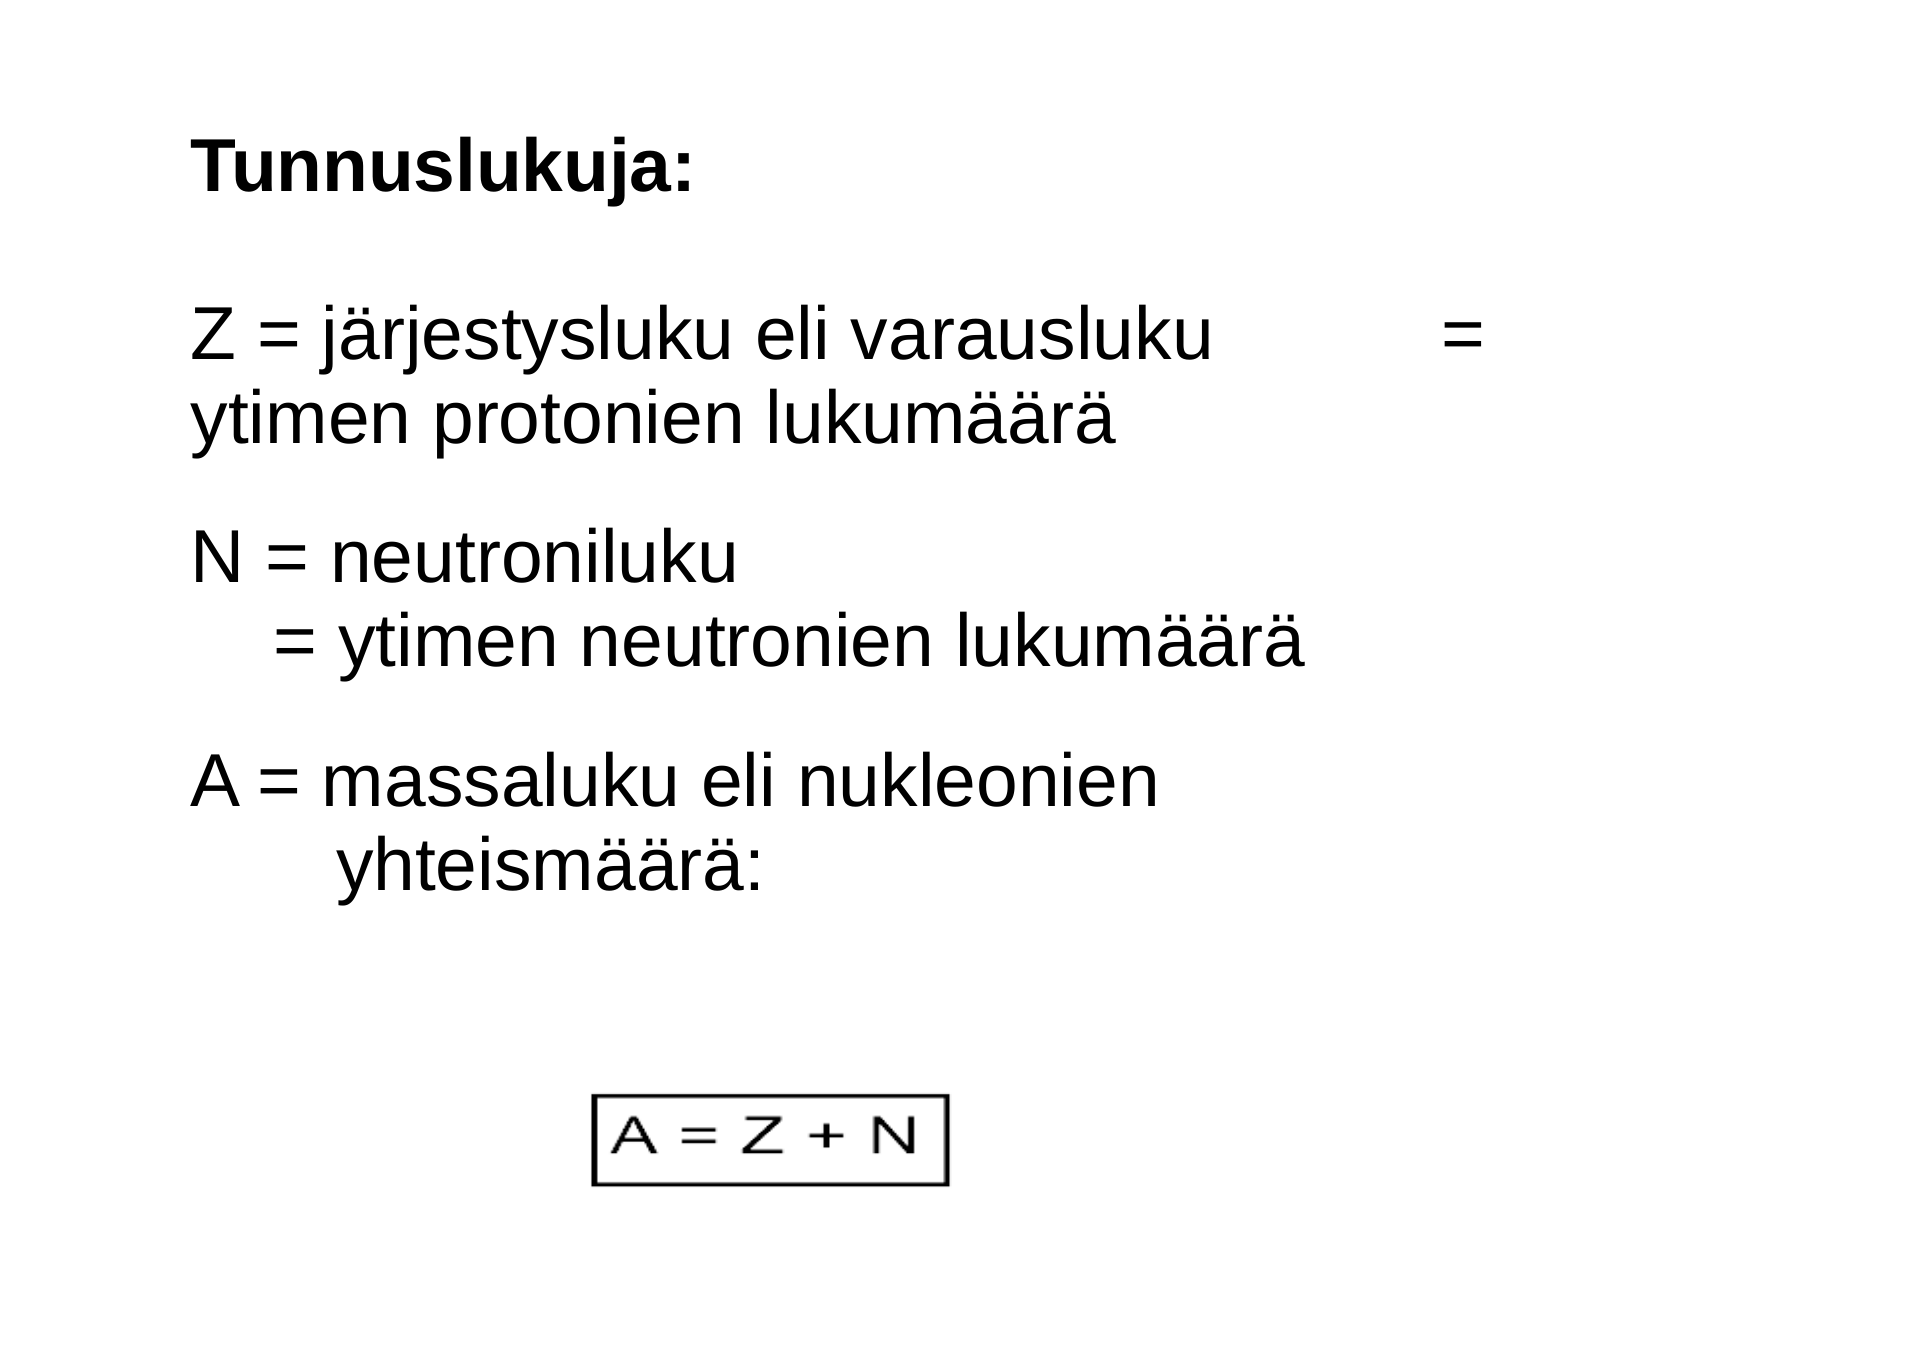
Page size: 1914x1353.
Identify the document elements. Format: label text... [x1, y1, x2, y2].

text_box Tunnuslukuja: Z = järjestysluku eli varausluku = ytimen protonien lukumäärä N = neutroniluku = ytimen neutronien lukumäärä A = massaluku eli nukleonien yhteismäärä: [176, 115, 1586, 987]
picture [532, 1041, 1018, 1224]
